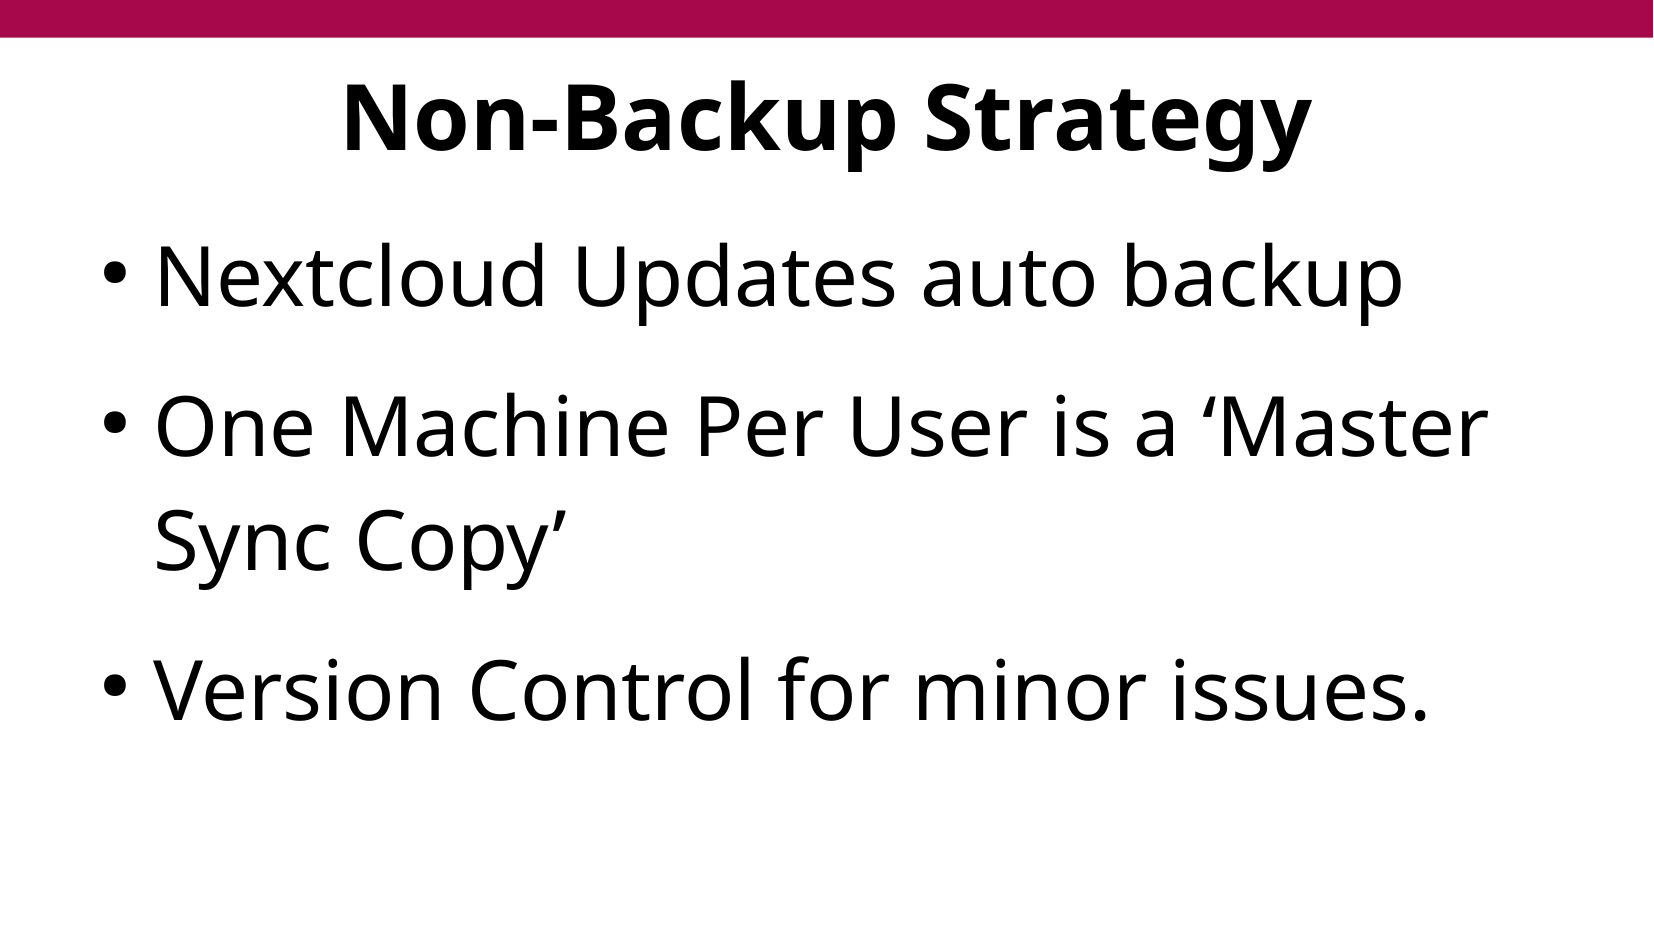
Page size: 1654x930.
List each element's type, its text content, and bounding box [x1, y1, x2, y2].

list Nextcloud Updates auto backup One Machine Per User is a ‘Master Sync Copy’ Version Control for minor issues. [82, 217, 1571, 757]
title Non-Backup Strategy [82, 36, 1571, 193]
